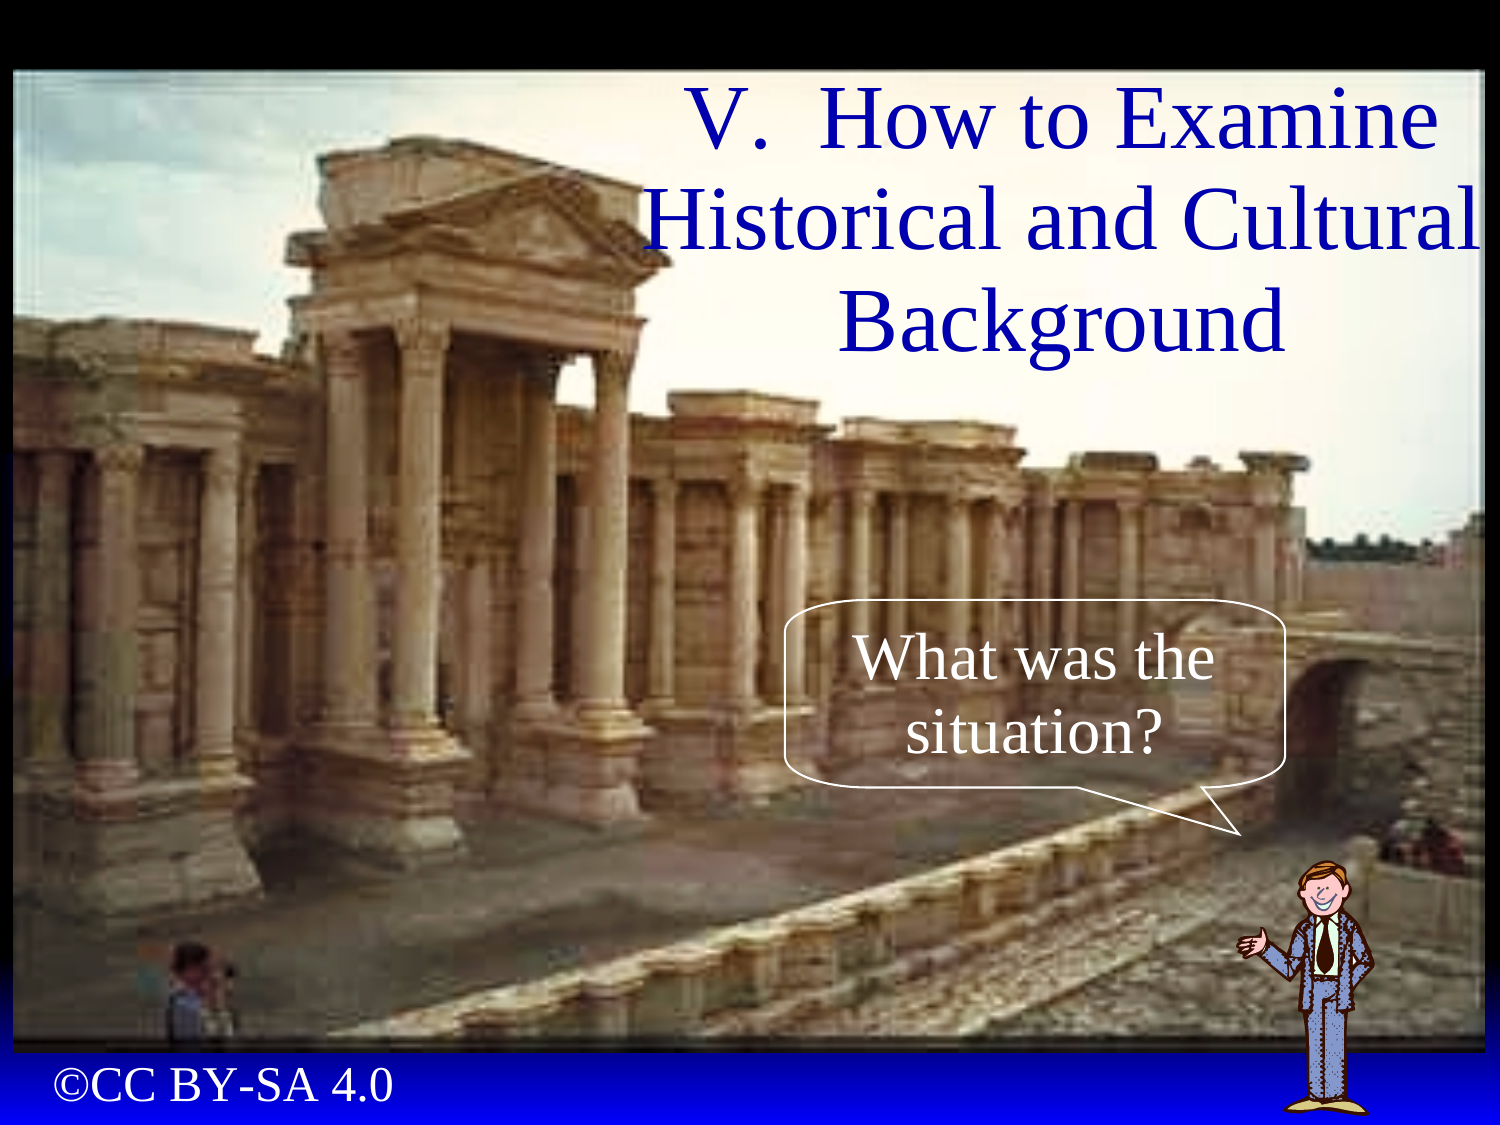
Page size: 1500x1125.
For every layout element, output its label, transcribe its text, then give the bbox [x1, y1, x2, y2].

title V. How to Examine Historical and Cultural Background [624, 58, 1500, 379]
picture [13, 69, 1485, 1117]
text_box ©CC BY-SA 4.0 [37, 1050, 563, 1121]
text_box What was the situation? [784, 599, 1286, 835]
